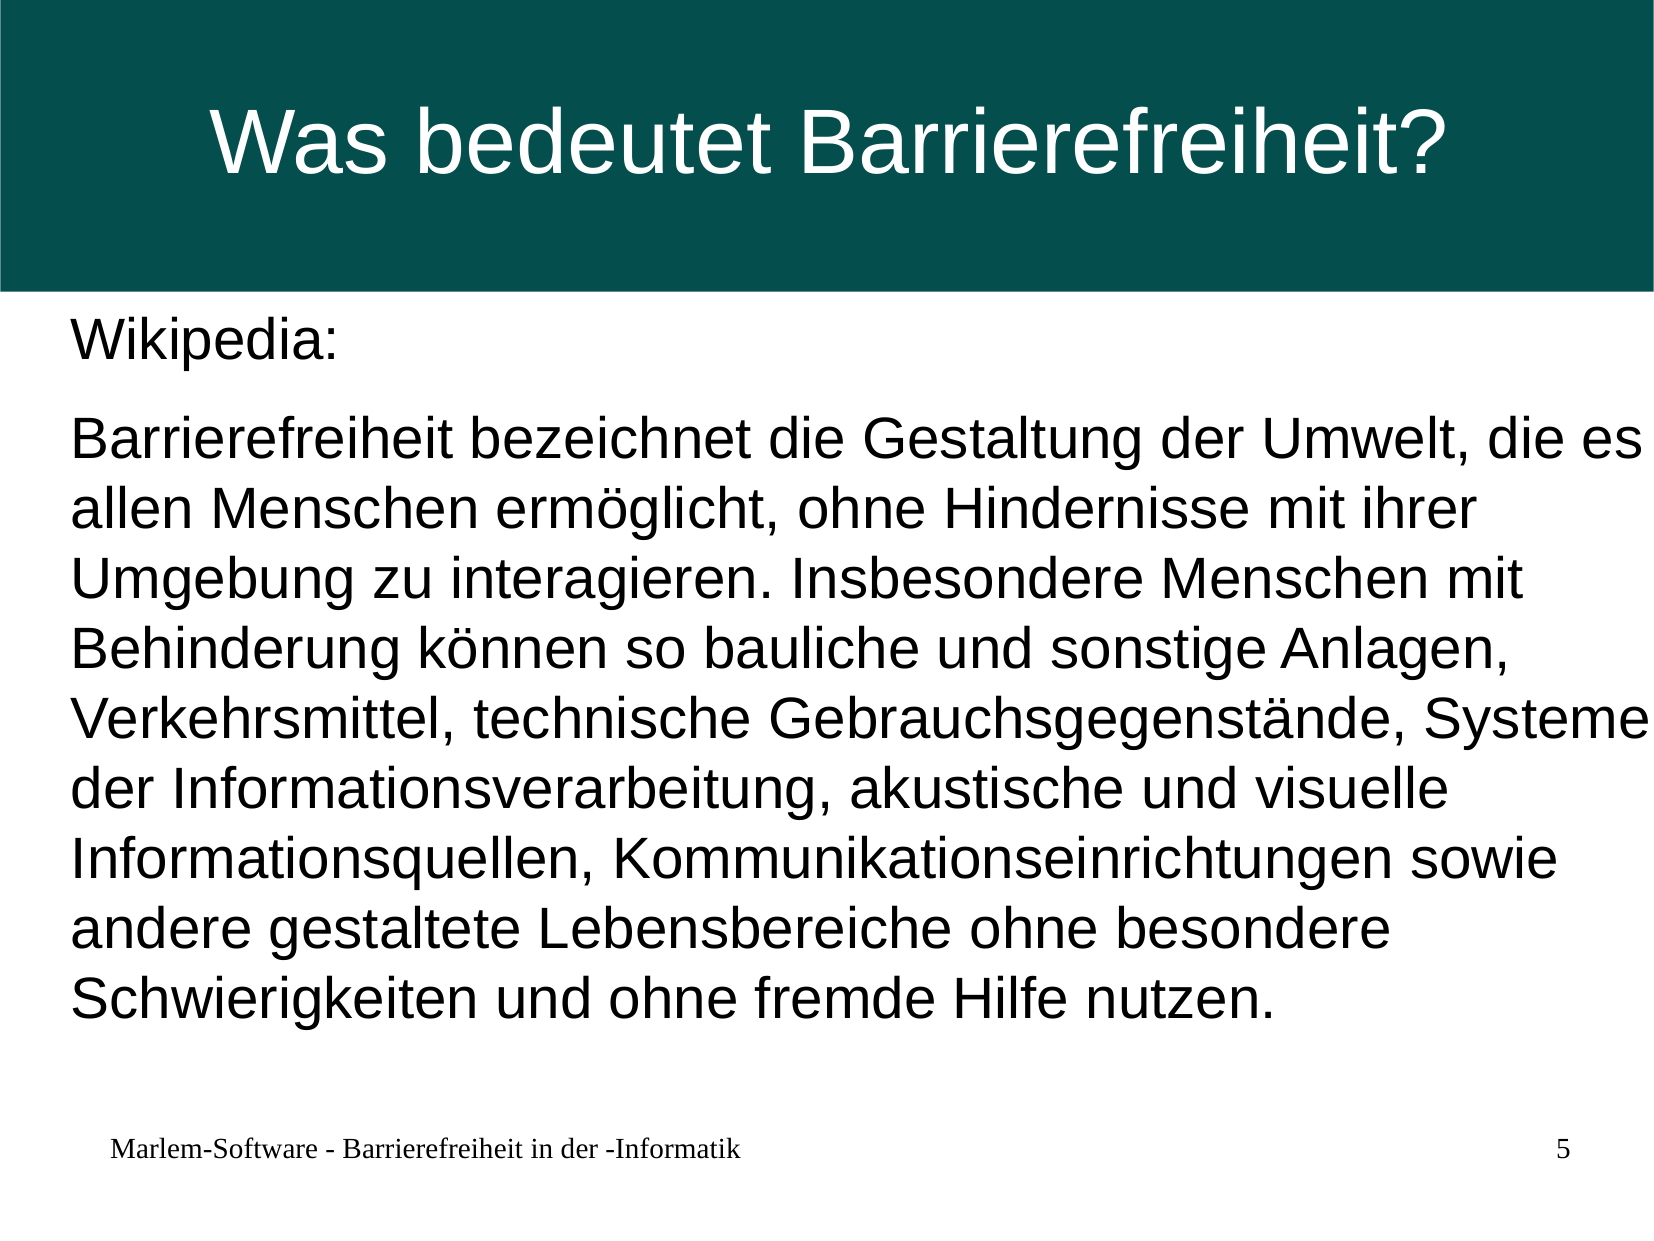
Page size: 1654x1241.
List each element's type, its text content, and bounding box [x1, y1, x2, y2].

title Was bedeutet Barrierefreiheit? [0, 0, 1654, 292]
list Wikipedia: Barrierefreiheit bezeichnet die Gestaltung der Umwelt, die es allen Menschen ermöglicht, ohne Hindernisse mit ihrer Umgebung zu interagieren. Insbesondere Menschen mit Behinderung können so bauliche und sonstige Anlagen, Verkehrsmittel, technische Gebrauchsgegenstände, Systeme der Informationsverarbeitung, akustische und visuelle Informationsquellen, Kommunikationseinrichtungen sowie andere gestaltete Lebensbereiche ohne besondere Schwierigkeiten und ohne fremde Hilfe nutzen. [0, 301, 1654, 1069]
